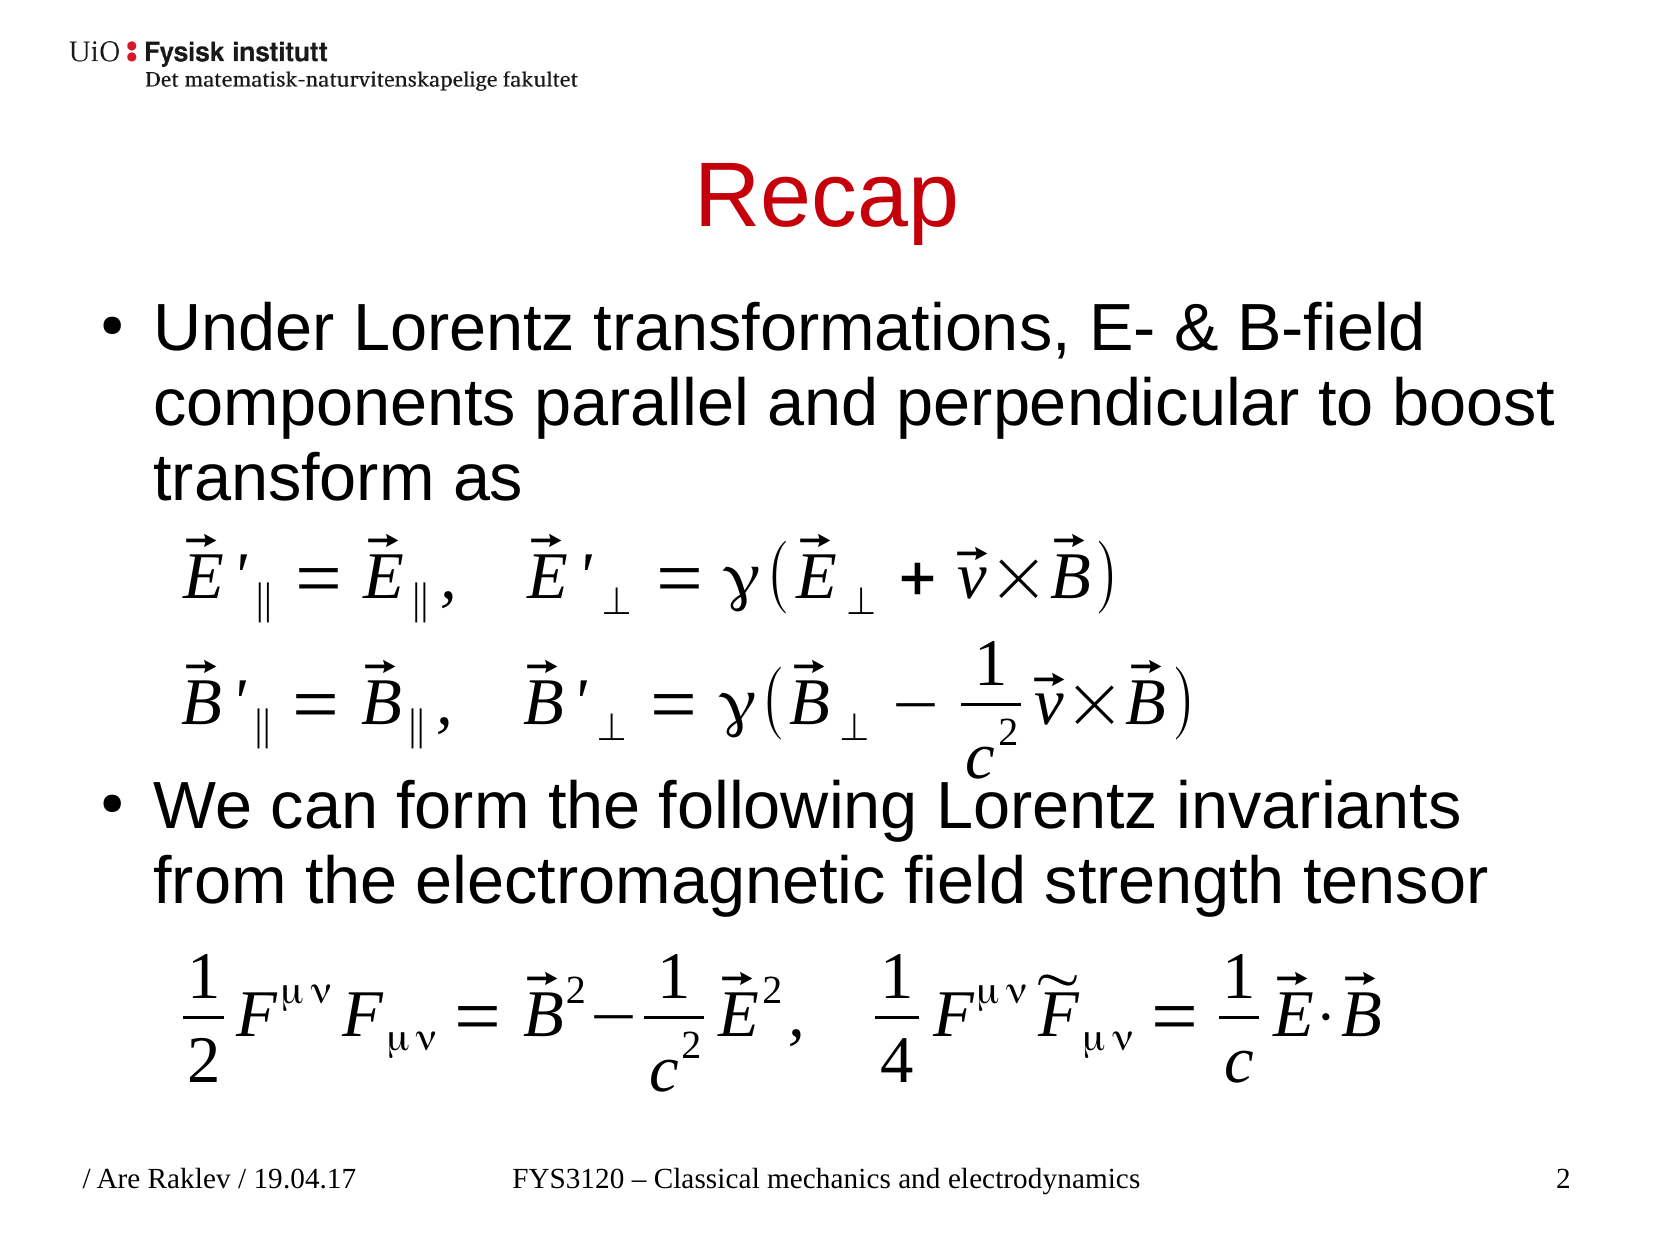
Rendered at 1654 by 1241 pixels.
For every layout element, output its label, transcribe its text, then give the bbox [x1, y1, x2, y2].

chart [174, 938, 1390, 1107]
title Recap [82, 90, 1571, 290]
picture [68, 37, 581, 93]
chart [172, 530, 1201, 794]
list Under Lorentz transformations, E- & B-field components parallel and perpendicular to boost transform as We can form the following Lorentz invariants from the electromagnetic field strength tensor [82, 290, 1571, 1147]
